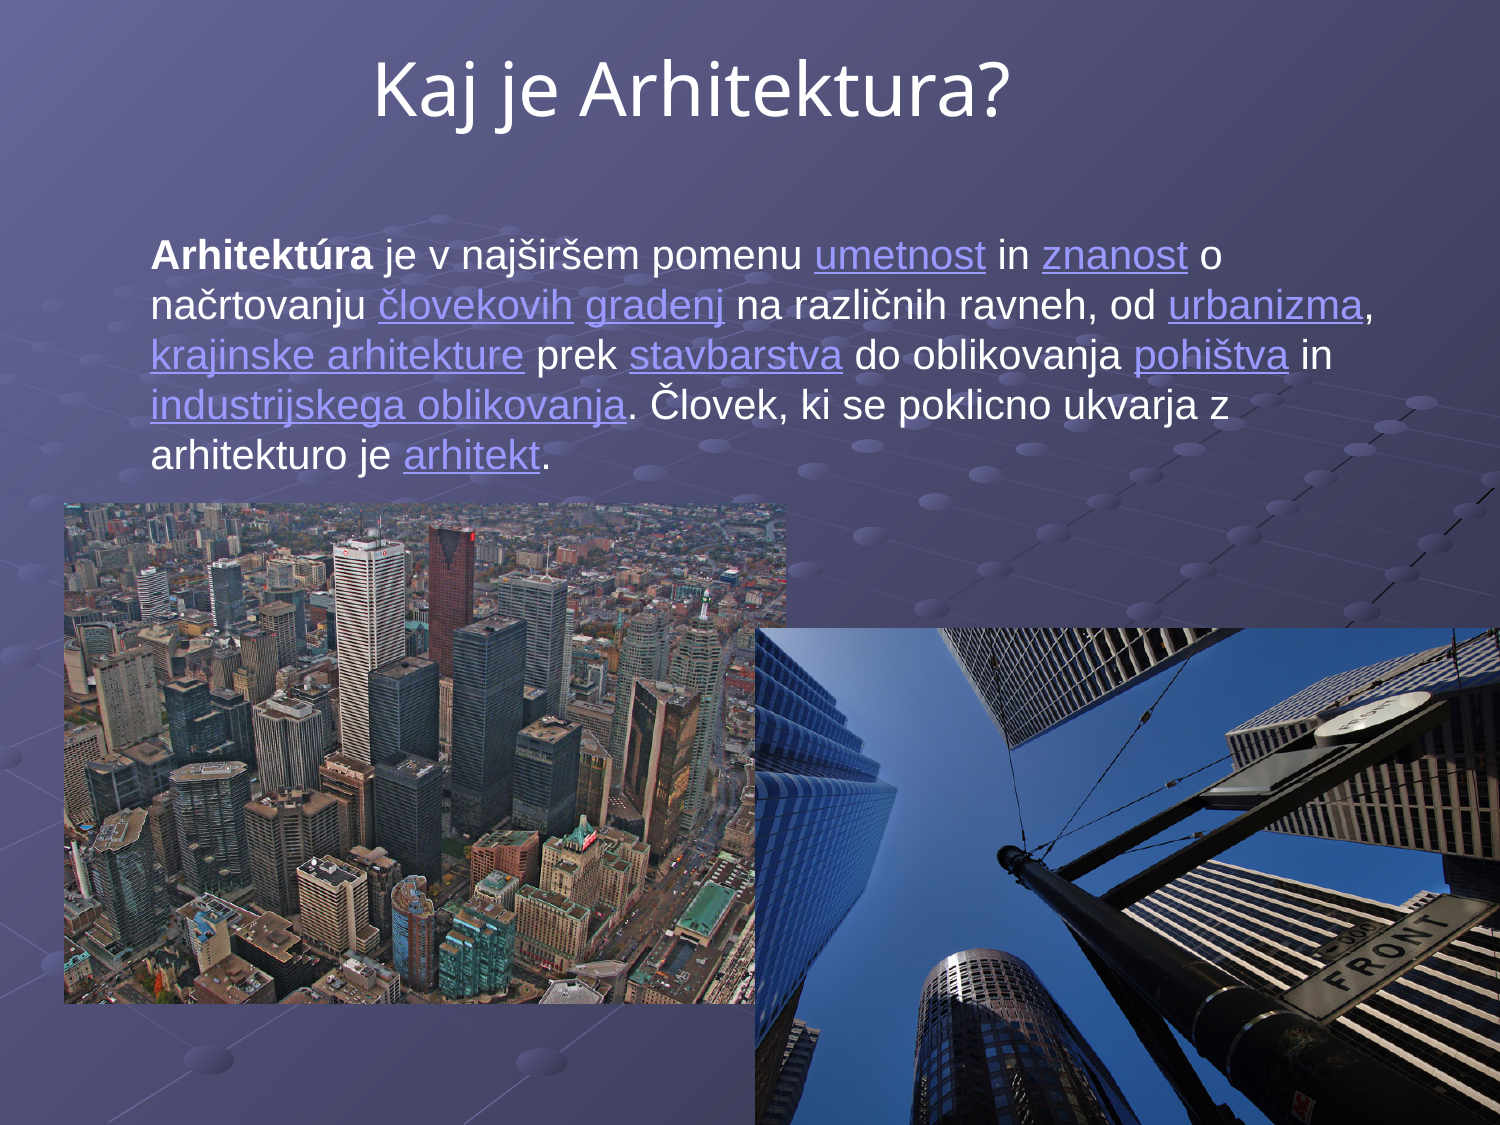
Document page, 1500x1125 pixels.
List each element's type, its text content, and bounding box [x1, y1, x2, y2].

text_box Kaj je Arhitektura? [357, 34, 1294, 140]
text_box Arhitektúra je v najširšem pomenu umetnost in znanost o načrtovanju človekovih gradenj na različnih ravneh, od urbanizma, krajinske arhitekture prek stavbarstva do oblikovanja pohištva in industrijskega oblikovanja. Človek, ki se poklicno ukvarja z arhitekturo je arhitekt. [135, 220, 1427, 485]
picture [64, 503, 1500, 1125]
